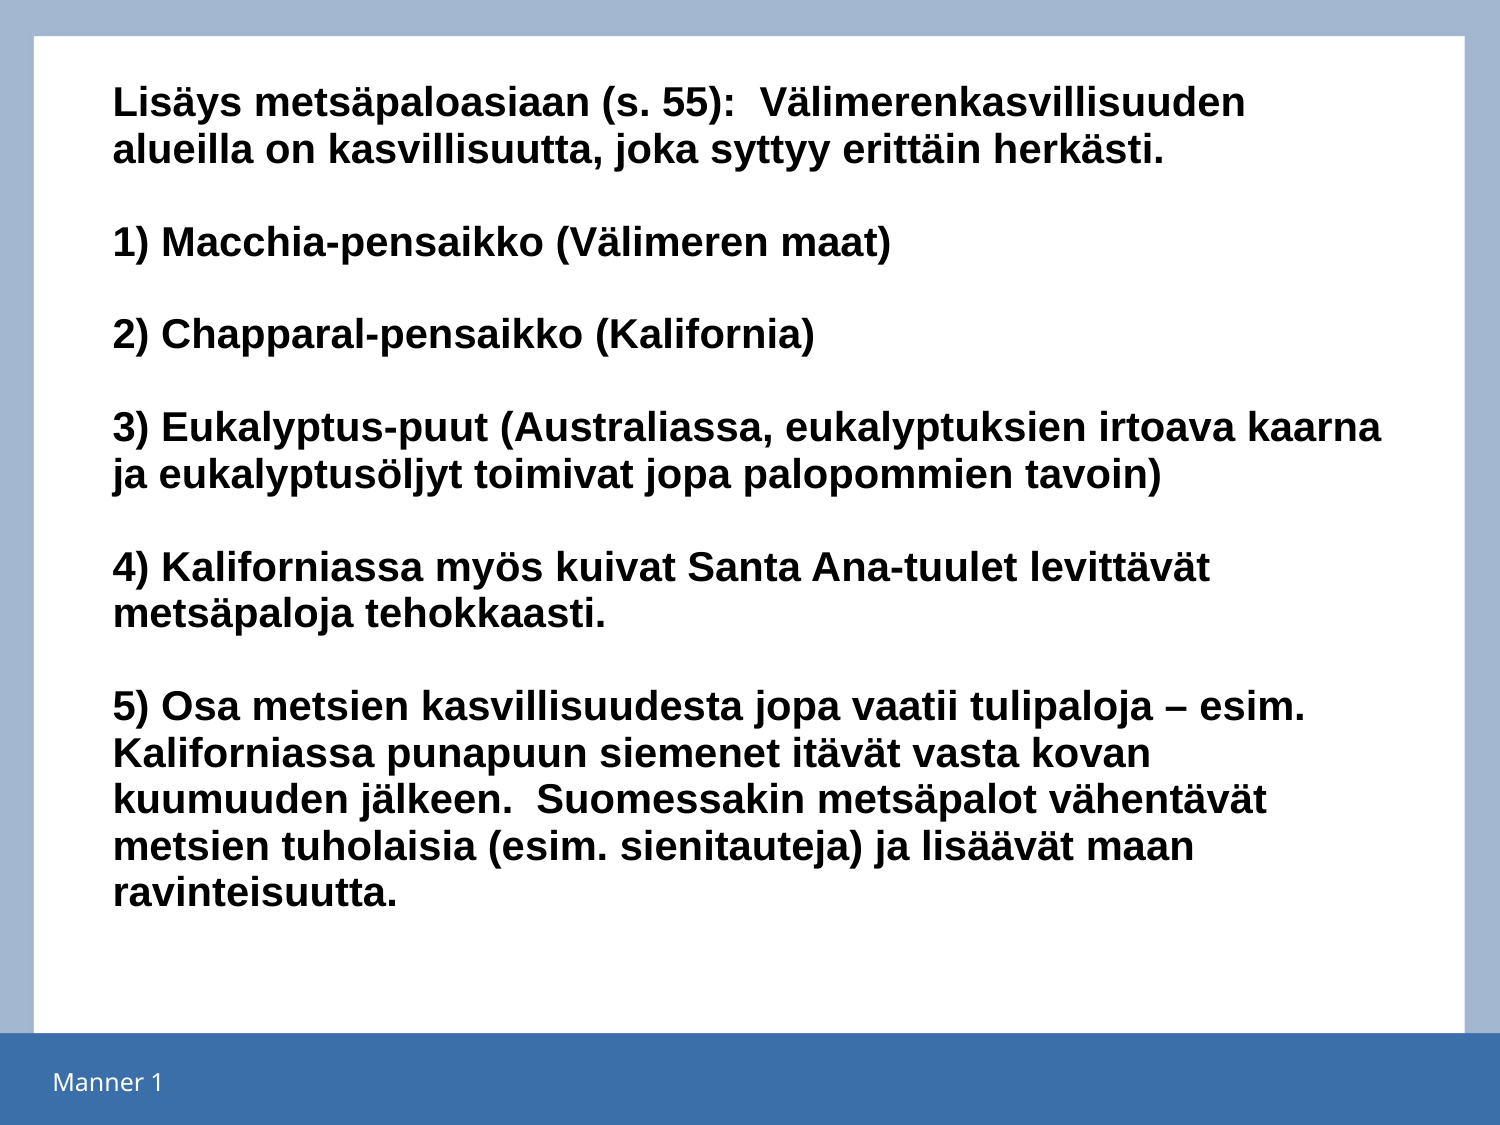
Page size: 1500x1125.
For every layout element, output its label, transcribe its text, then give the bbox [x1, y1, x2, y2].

picture [0, 0, 1500, 1125]
title Lisäys metsäpaloasiaan (s. 55): Välimerenkasvillisuuden alueilla on kasvillisuutta, joka syttyy erittäin herkästi. 1) Macchia-pensaikko (Välimeren maat) 2) Chapparal-pensaikko (Kalifornia) 3) Eukalyptus-puut (Australiassa, eukalyptuksien irtoava kaarna ja eukalyptusöljyt toimivat jopa palopommien tavoin) 4) Kaliforniassa myös kuivat Santa Ana-tuulet levittävät metsäpaloja tehokkaasti. 5) Osa metsien kasvillisuudesta jopa vaatii tulipaloja – esim. Kaliforniassa punapuun siemenet itävät vasta kovan kuumuuden jälkeen. Suomessakin metsäpalot vähentävät metsien tuholaisia (esim. sienitauteja) ja lisäävät maan ravinteisuutta. [112, 37, 1388, 957]
